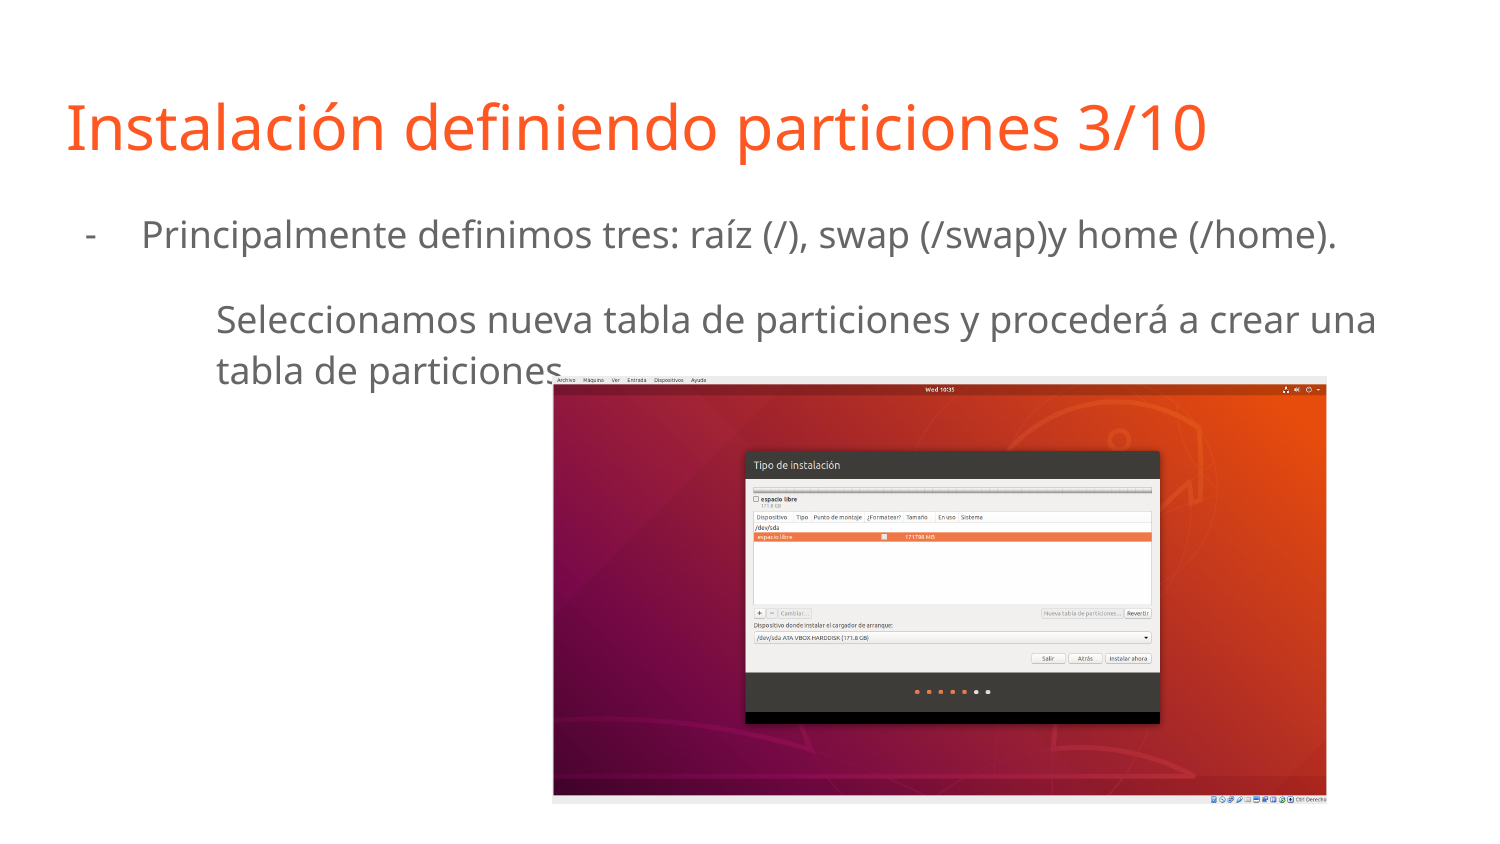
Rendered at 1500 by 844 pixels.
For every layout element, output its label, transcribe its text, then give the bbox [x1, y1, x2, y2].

picture [552, 376, 1327, 804]
title Instalación definiendo particiones 3/10 [51, 72, 1449, 167]
list Principalmente definimos tres: raíz (/), swap (/swap)y home (/home). Seleccionamos nueva tabla de particiones y procederá a crear una tabla de particiones. [51, 189, 1449, 750]
